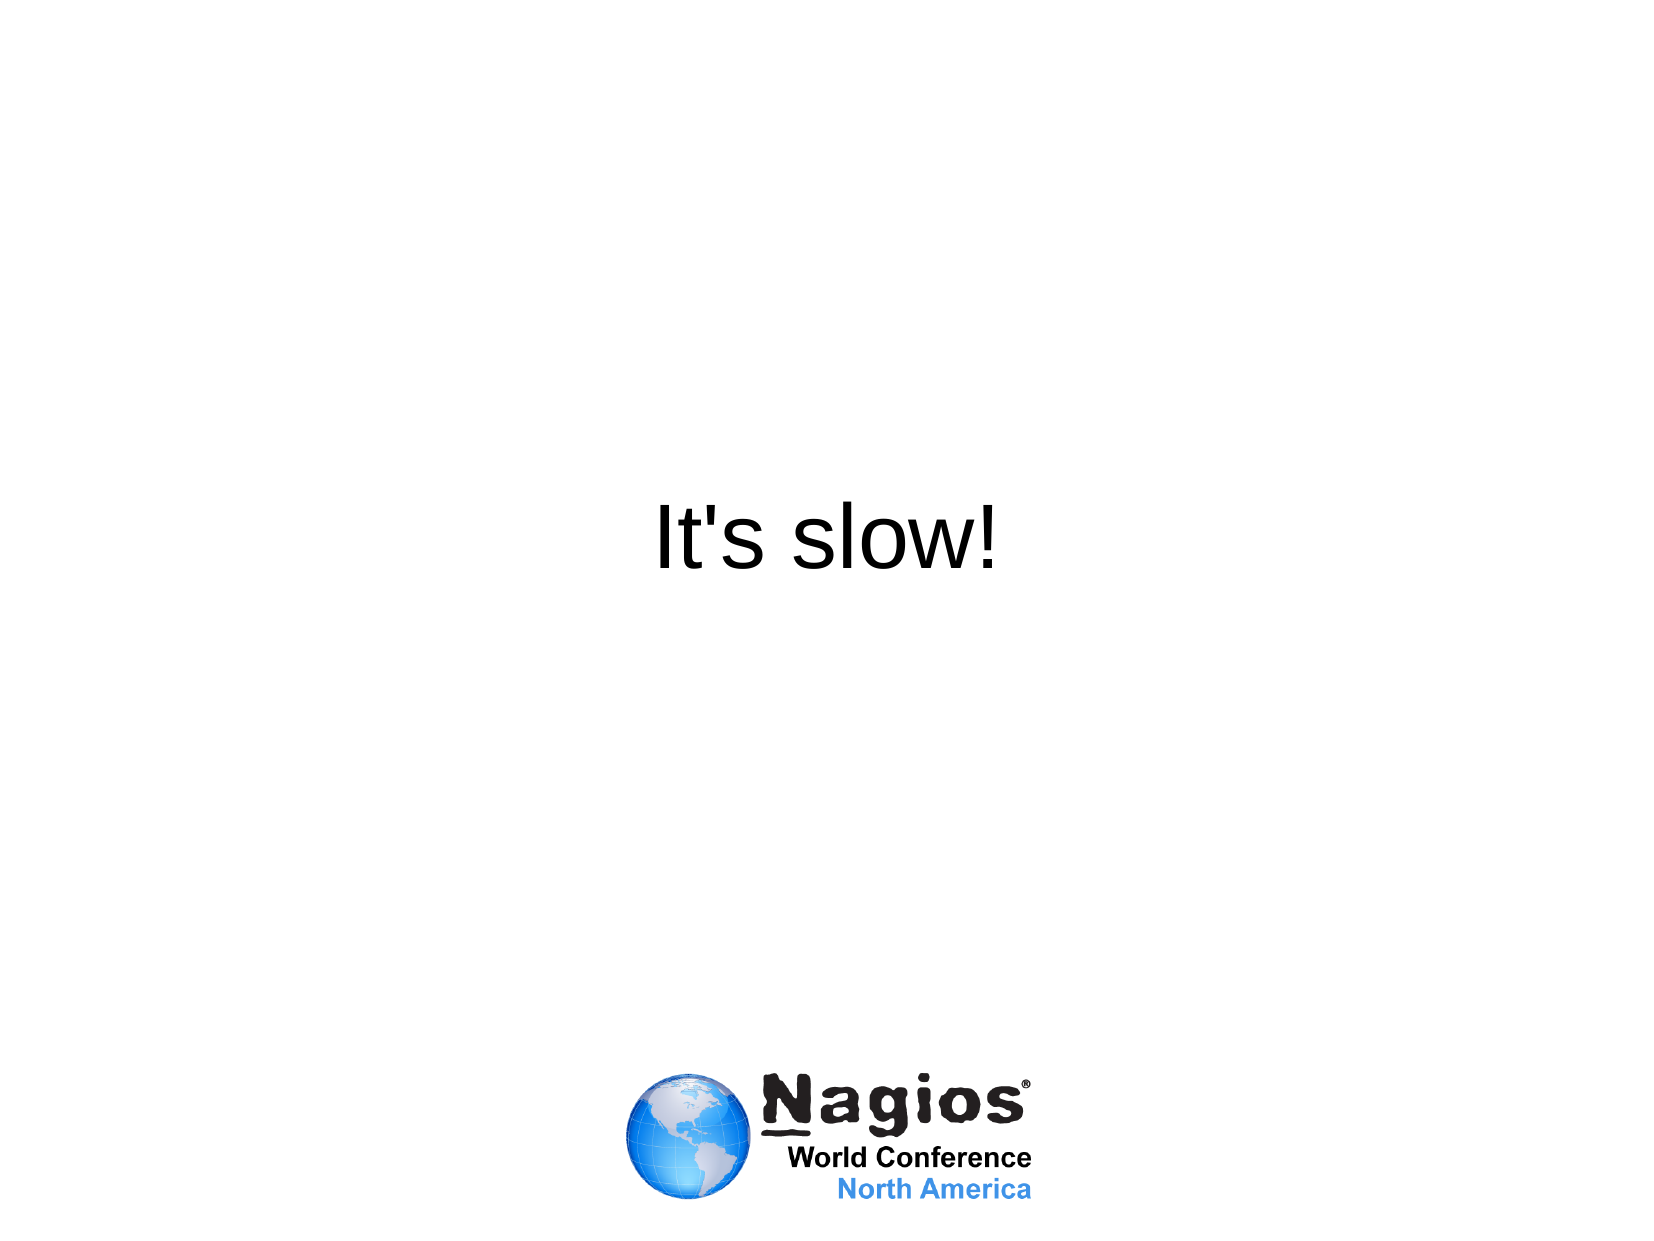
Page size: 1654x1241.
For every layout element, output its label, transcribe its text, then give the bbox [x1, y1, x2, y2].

title It's slow! [82, 433, 1571, 641]
picture [626, 1072, 1032, 1226]
